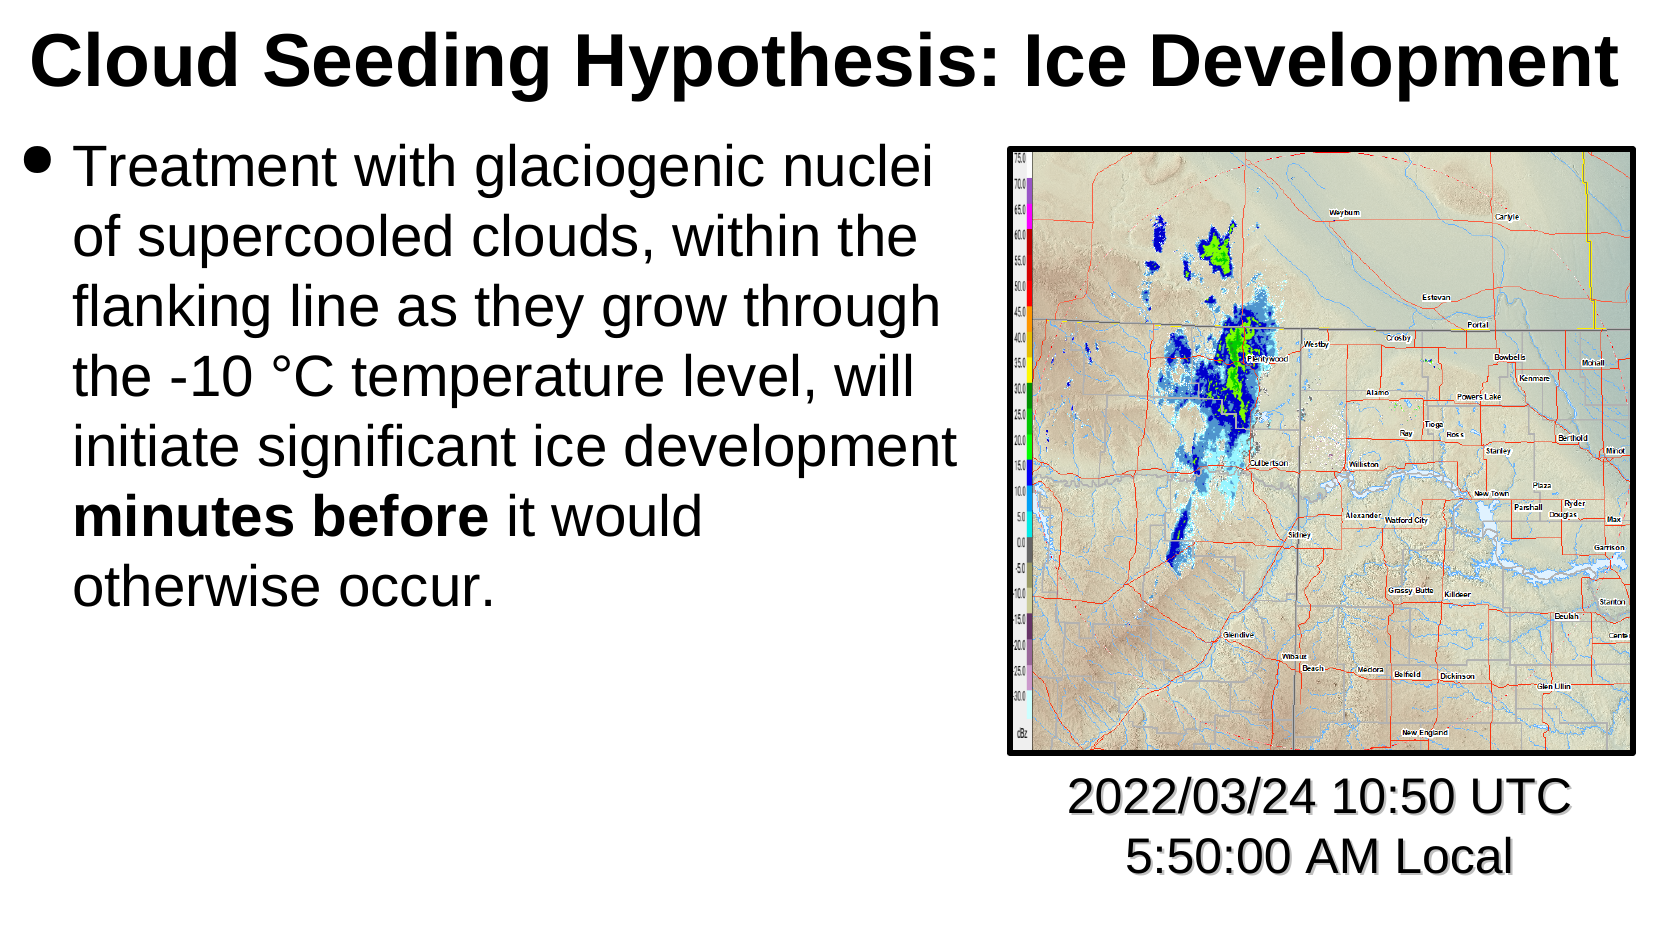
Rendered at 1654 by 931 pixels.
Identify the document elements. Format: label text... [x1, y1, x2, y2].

text_box 2022/03/24 10:50 UTC 5:50:00 AM Local [1000, 762, 1639, 901]
title Cloud Seeding Hypothesis: Ice Development [0, 5, 1654, 107]
text_box Treatment with glaciogenic nuclei of supercooled clouds, within the flanking line as they grow through the ‑10 °C temperature level, will initiate significant ice development minutes before it would otherwise occur. [4, 120, 976, 626]
picture [1012, 152, 1630, 751]
